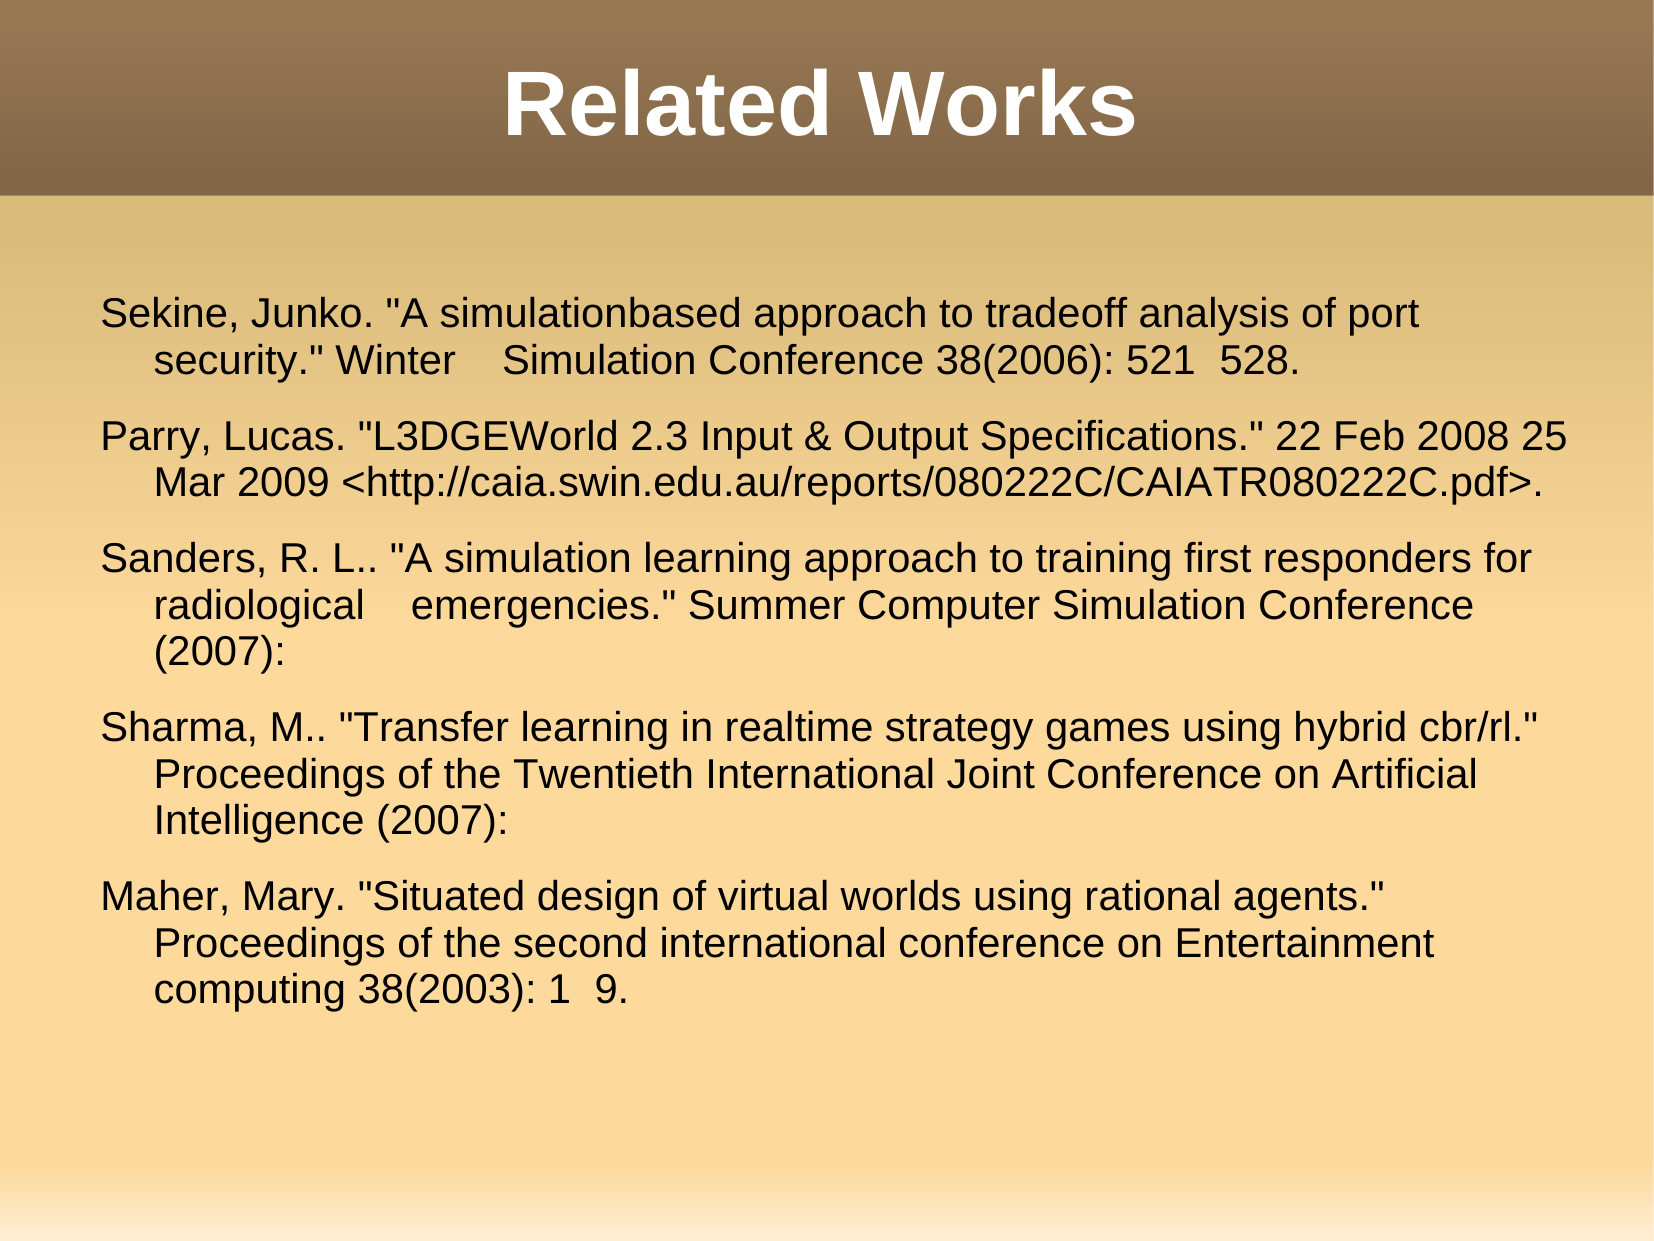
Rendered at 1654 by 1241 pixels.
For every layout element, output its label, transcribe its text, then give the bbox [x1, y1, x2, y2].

list Sekine, Junko. "A simulation­based approach to trade­off analysis of port security." Winter Simulation Conference 38(2006): 521 ­ 528. Parry, Lucas. "L3DGEWorld 2.3 Input & Output Specifications." 22 Feb 2008 25 Mar 2009 <http://caia.swin.edu.au/reports/080222C/CAIA­TR­080222C.pdf>. Sanders, R. L.. "A simulation learning approach to training first responders for radiological emergencies." Summer Computer Simulation Conference (2007): Sharma, M.. "Transfer learning in real­time strategy games using hybrid cbr/rl." Proceedings of the Twentieth International Joint Conference on Artificial Intelligence (2007): Maher, Mary. "Situated design of virtual worlds using rational agents." Proceedings of the second international conference on Entertainment computing 38(2003): 1 ­ 9. [82, 290, 1571, 1137]
picture [0, 0, 1654, 1241]
title Related Works [76, 7, 1565, 200]
